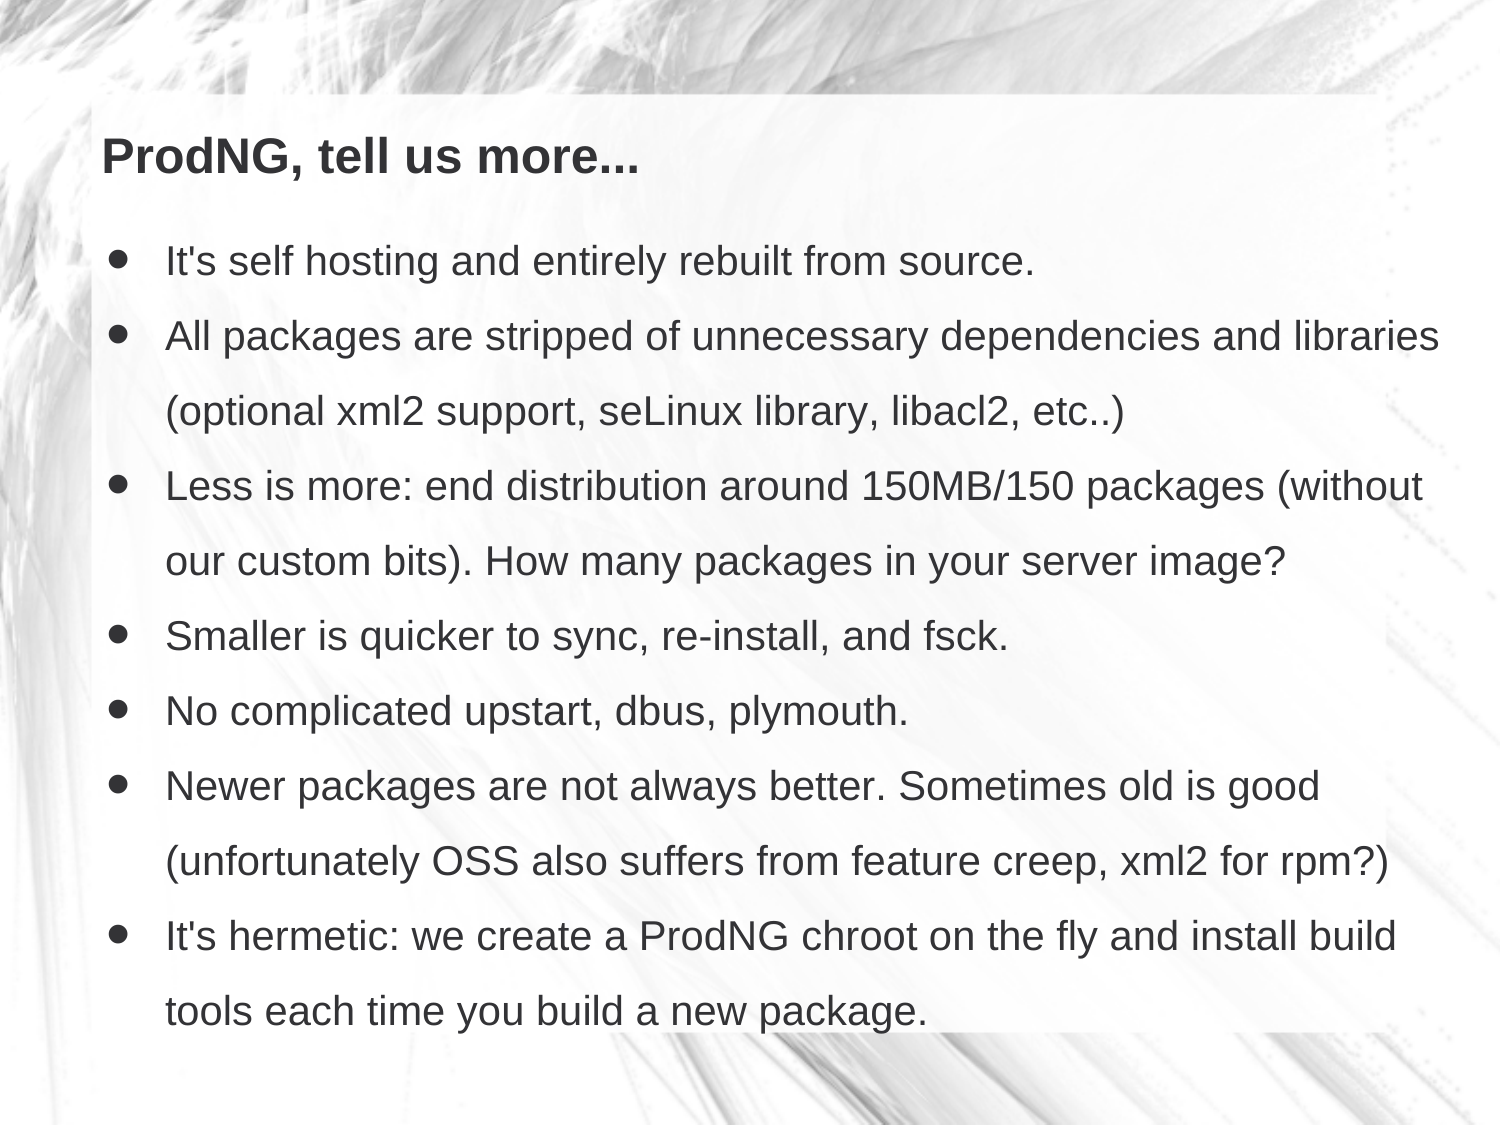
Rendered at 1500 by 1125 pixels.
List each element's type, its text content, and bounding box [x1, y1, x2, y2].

picture [0, 0, 1500, 1125]
list It's self hosting and entirely rebuilt from source. All packages are stripped of unnecessary dependencies and libraries (optional xml2 support, seLinux library, libacl2, etc..) Less is more: end distribution around 150MB/150 packages (without our custom bits). How many packages in your server image? Smaller is quicker to sync, re-install, and fsck. No complicated upstart, dbus, plymouth. Newer packages are not always better. Sometimes old is good (unfortunately OSS also suffers from feature creep, xml2 for rpm?) It's hermetic: we create a ProdNG chroot on the fly and install build tools each time you build a new package. [75, 193, 1486, 1111]
title ProdNG, tell us more... [61, 108, 1412, 205]
